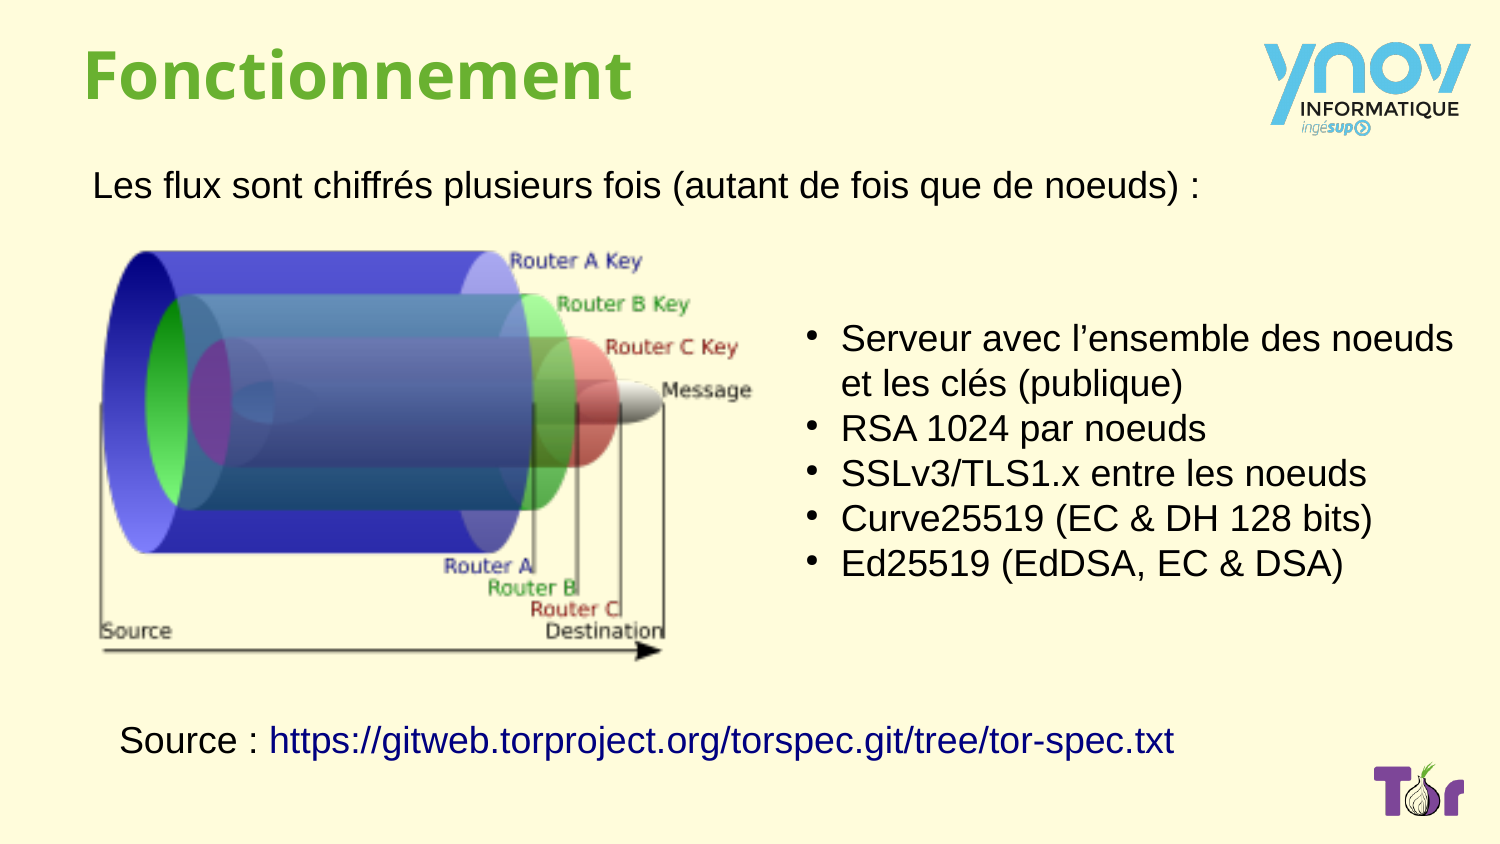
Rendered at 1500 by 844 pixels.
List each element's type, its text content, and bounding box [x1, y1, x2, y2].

picture [1264, 42, 1471, 136]
text_box Serveur avec l’ensemble des noeuds et les clés (publique) RSA 1024 par noeuds SSLv3/TLS1.x entre les noeuds Curve25519 (EC & DH 128 bits) Ed25519 (EdDSA, EC & DSA) [814, 307, 1500, 592]
text_box Les flux sont chiffrés plusieurs fois (autant de fois que de noeuds) : [40, 153, 1264, 349]
text_box Fonctionnement [67, 25, 931, 121]
picture [1374, 761, 1464, 816]
picture [60, 349, 814, 706]
text_box Source : https://gitweb.torproject.org/torspec.git/tree/tor-spec.txt [35, 708, 1259, 844]
